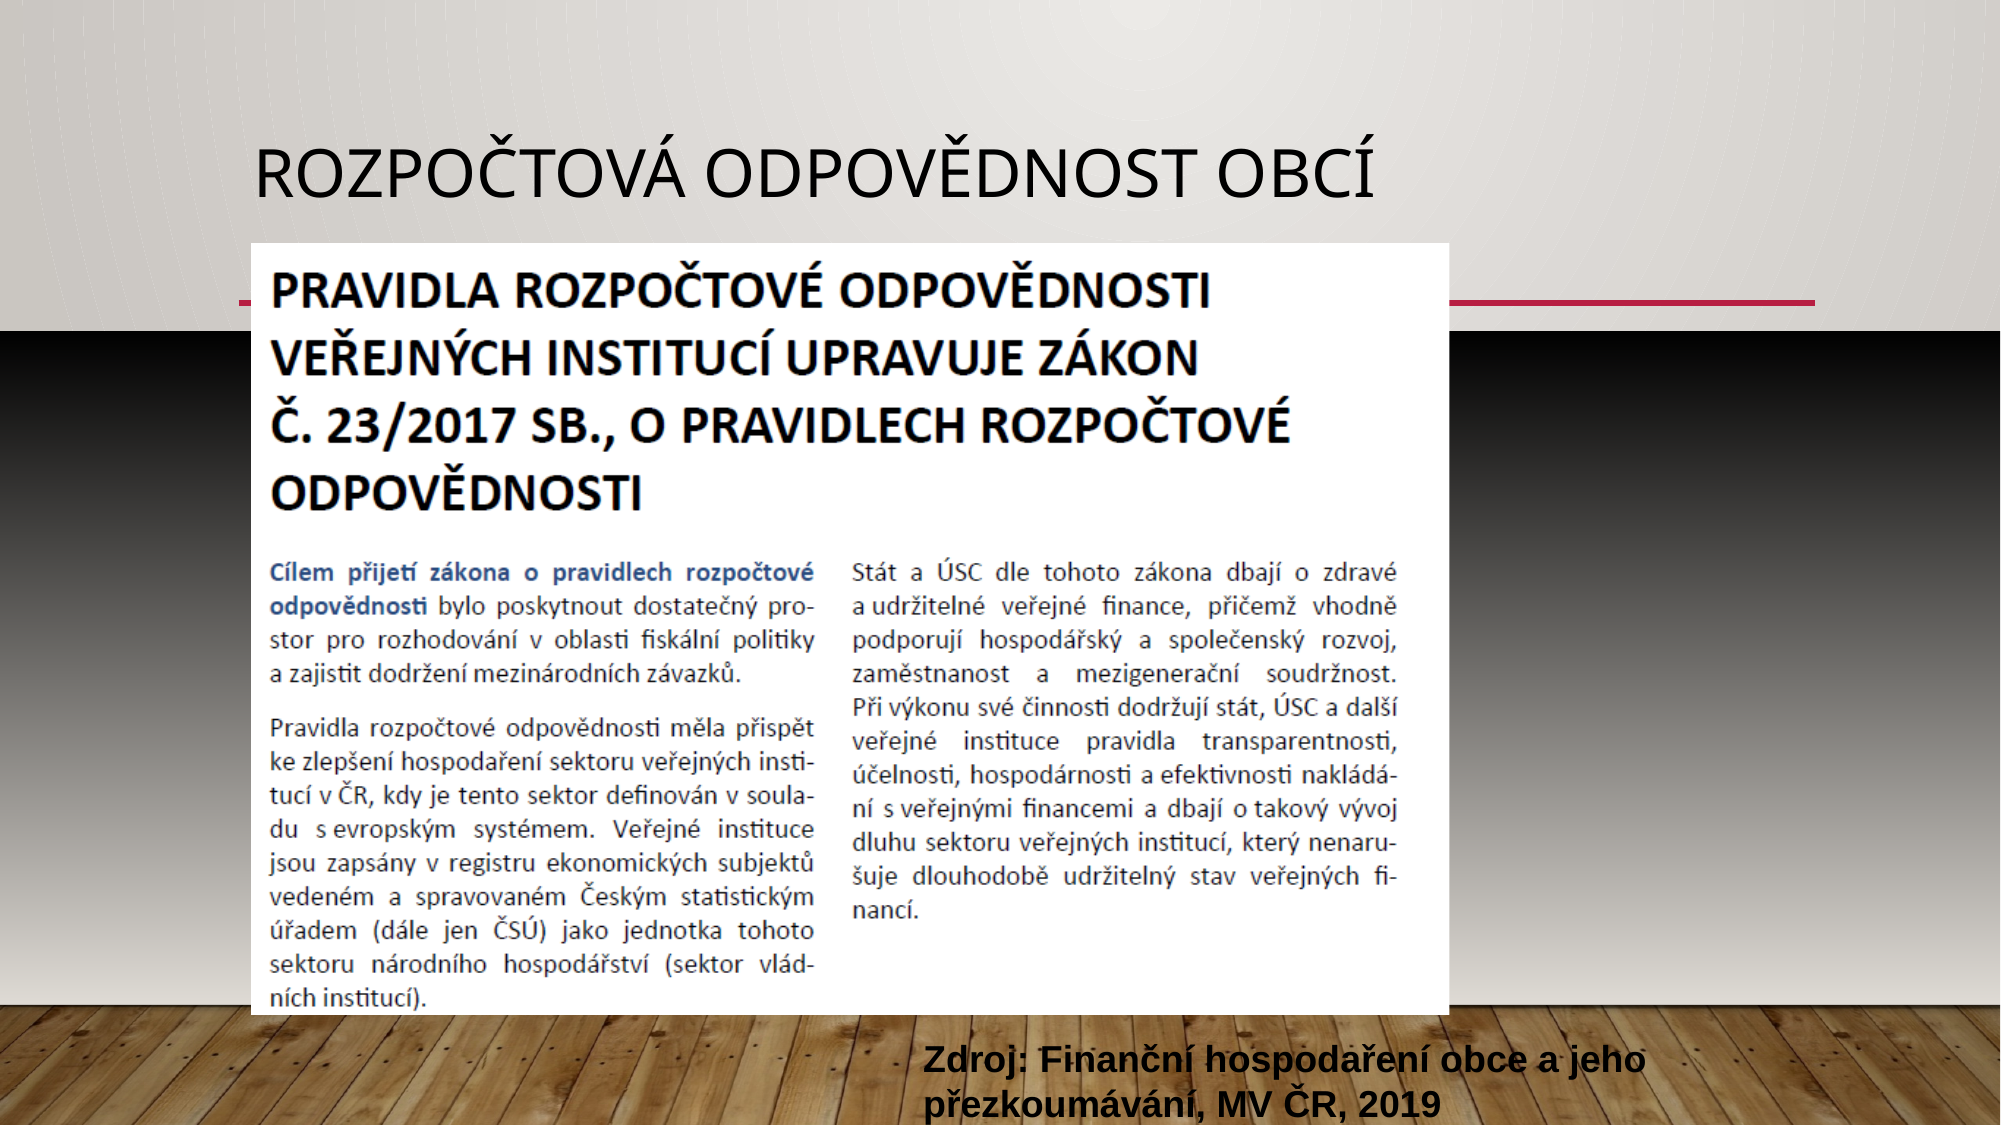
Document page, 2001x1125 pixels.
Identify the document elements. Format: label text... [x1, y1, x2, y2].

title Rozpočtová odpovědnost obcí [238, 131, 1814, 305]
picture [251, 243, 1450, 1015]
text_box Zdroj: Finanční hospodaření obce a jeho přezkoumávání, MV ČR, 2019 [908, 977, 1863, 1125]
